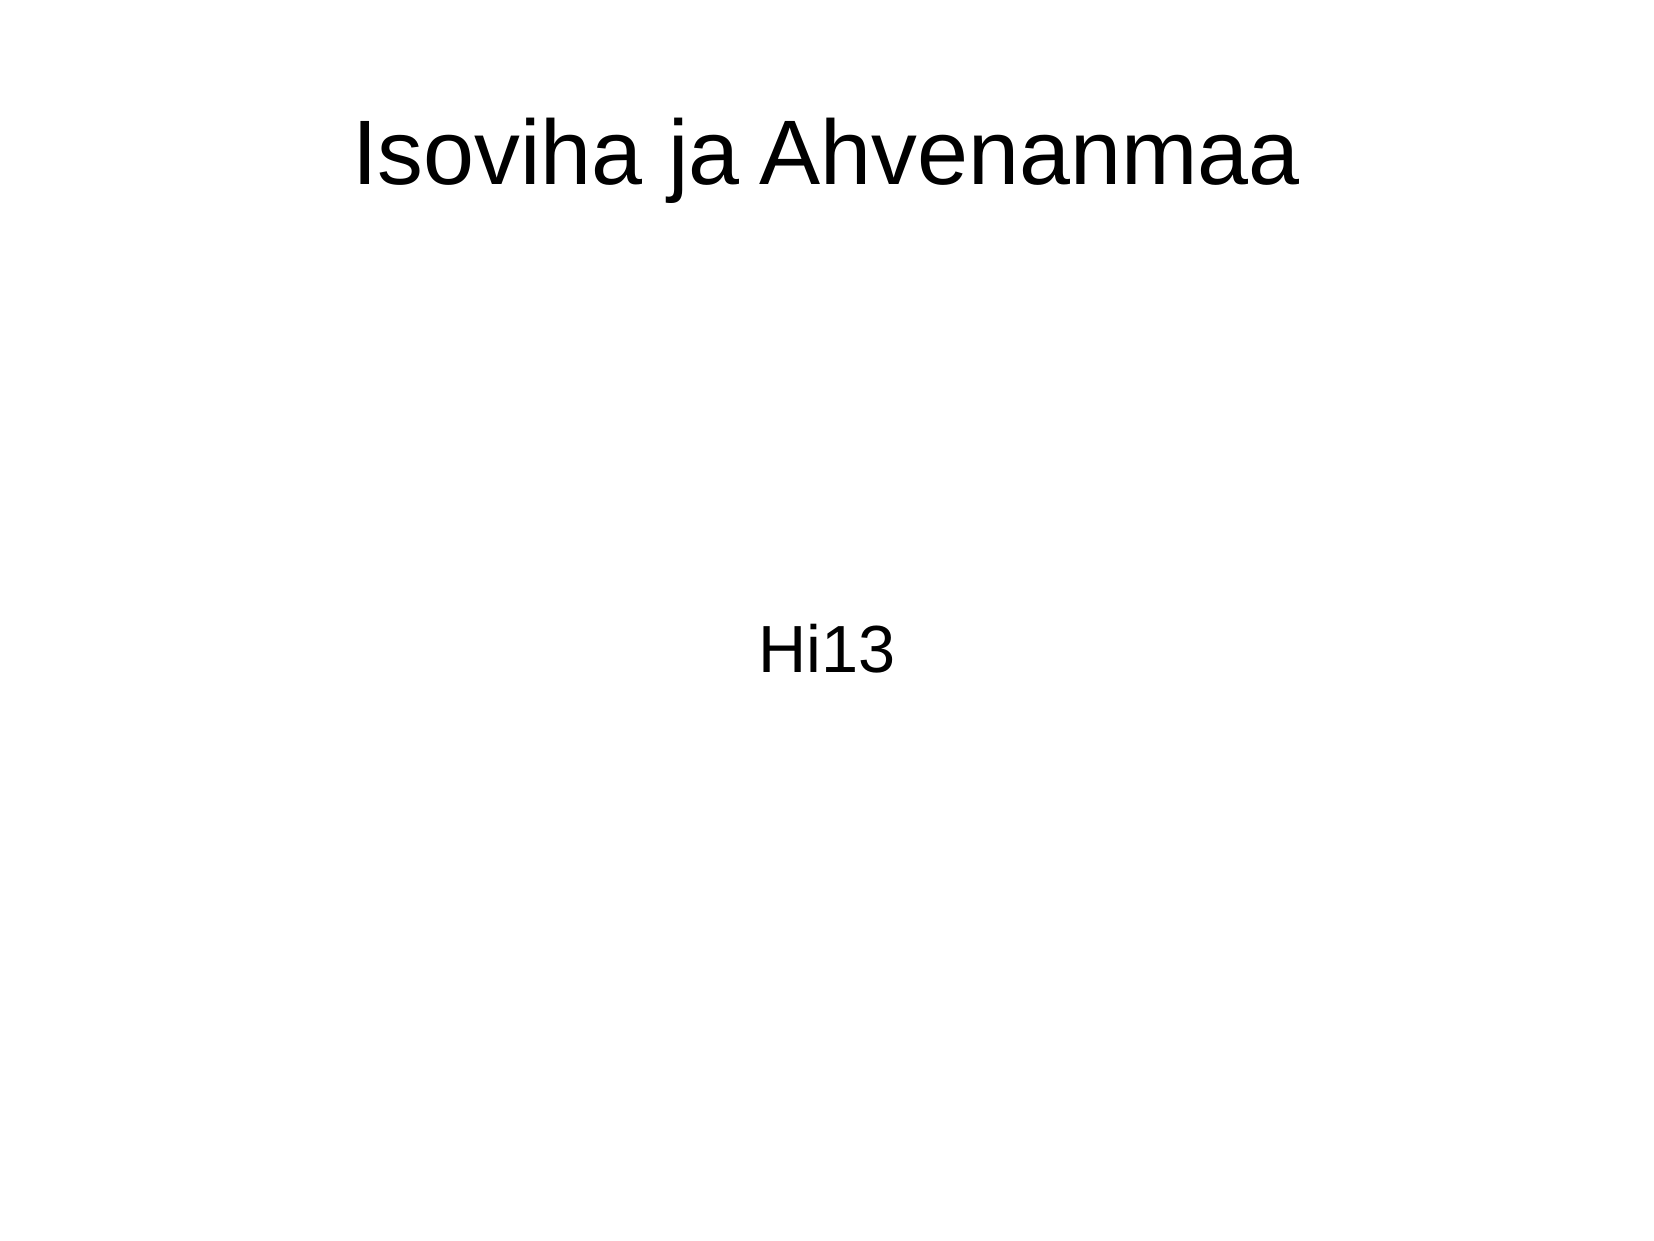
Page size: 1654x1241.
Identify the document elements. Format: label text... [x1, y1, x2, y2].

title Isoviha ja Ahvenanmaa [82, 49, 1571, 257]
subtitle Hi13 [82, 290, 1571, 1010]
